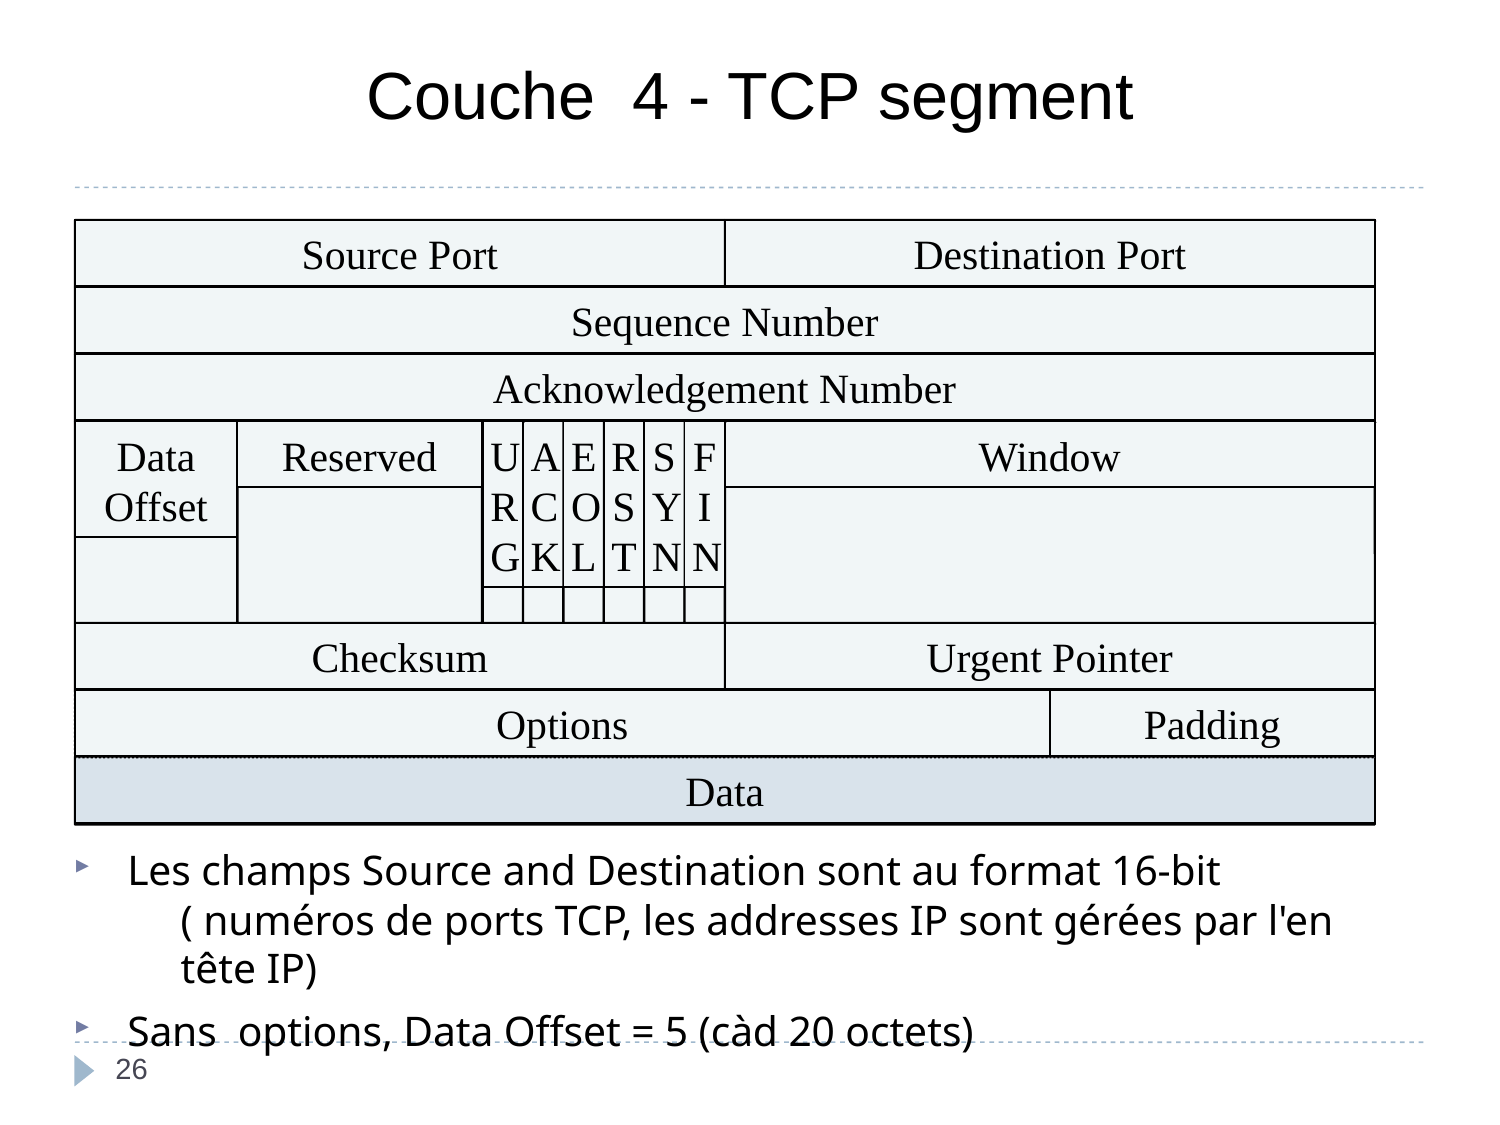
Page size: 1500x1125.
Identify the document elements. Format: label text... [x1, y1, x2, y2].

text_box SYN [644, 421, 684, 587]
text_box [74, 488, 1375, 622]
text_box EOL [563, 421, 603, 587]
text_box Couche 4 - TCP segment [0, 45, 1500, 129]
text_box Sequence Number [75, 287, 1375, 353]
text_box Destination Port [725, 220, 1375, 286]
text_box Data [75, 758, 1375, 823]
text_box Window [725, 421, 1375, 487]
text_box Urgent Pointer [725, 623, 1375, 689]
text_box Padding [1051, 690, 1375, 756]
text_box Source Port [75, 220, 724, 286]
list Les champs Source and Destination sont au format 16-bit ( numéros de ports TCP, les addresses IP sont gérées par l'en tête IP)‏ Sans options, Data Offset = 5 (càd 20 octets)‏ [59, 837, 1431, 1064]
text_box Options [75, 690, 1050, 756]
text_box URG [482, 421, 523, 587]
text_box Acknowledgement Number [75, 354, 1375, 420]
text_box Checksum [75, 623, 724, 689]
text_box ACK [524, 421, 563, 587]
text_box FIN [684, 421, 725, 587]
text_box Data Offset [75, 421, 237, 537]
text_box Reserved [237, 421, 482, 487]
text_box 26 [100, 1064, 426, 1103]
text_box RST [603, 421, 644, 587]
